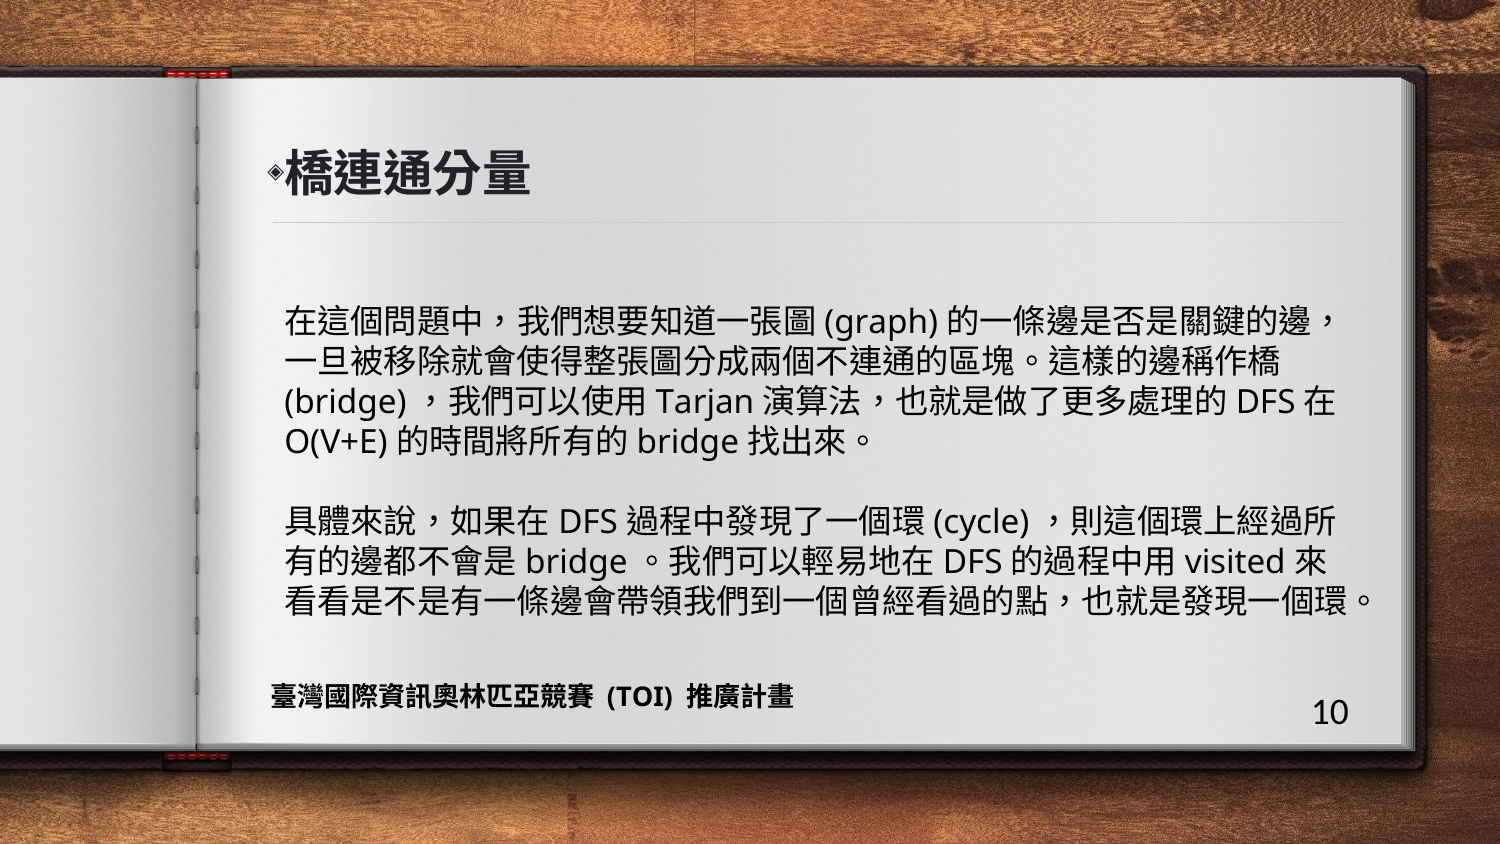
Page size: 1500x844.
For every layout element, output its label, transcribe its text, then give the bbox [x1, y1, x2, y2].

list 橋連通分量 [252, 126, 1194, 216]
text_box [1295, 672, 1386, 737]
text_box 在這個問題中，我們想要知道一張圖(graph)的一條邊是否是關鍵的邊，一旦被移除就會使得整張圖分成兩個不連通的區塊。這樣的邊稱作橋(bridge)，我們可以使用Tarjan演算法，也就是做了更多處理的DFS在O(V+E)的時間將所有的bridge找出來。 具體來說，如果在DFS過程中發現了一個環(cycle)，則這個環上經過所有的邊都不會是bridge。我們可以輕易地在DFS的過程中用visited來看看是不是有一條邊會帶領我們到一個曾經看過的點，也就是發現一個環。 [269, 293, 1367, 632]
